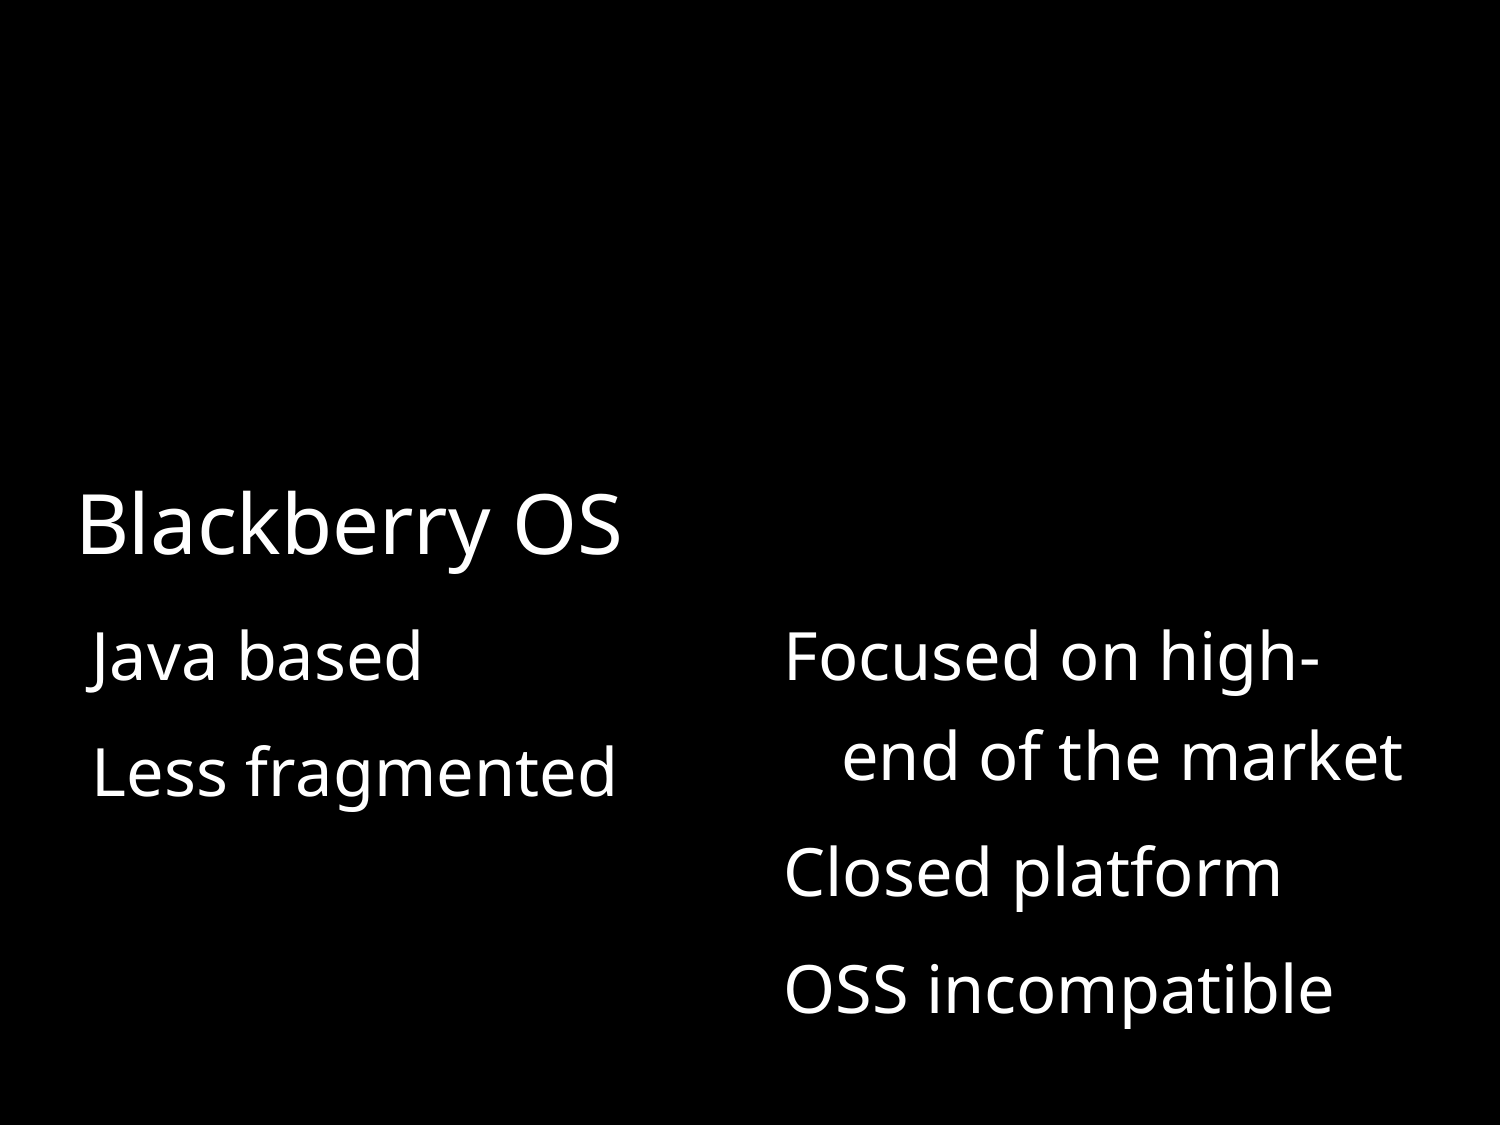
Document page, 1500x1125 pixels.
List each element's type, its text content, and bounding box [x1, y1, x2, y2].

title Blackberry OS [75, 428, 1414, 616]
list Java based Less fragmented [75, 600, 734, 1003]
list Focused on high-end of the market Closed platform OSS incompatible [766, 600, 1426, 1003]
